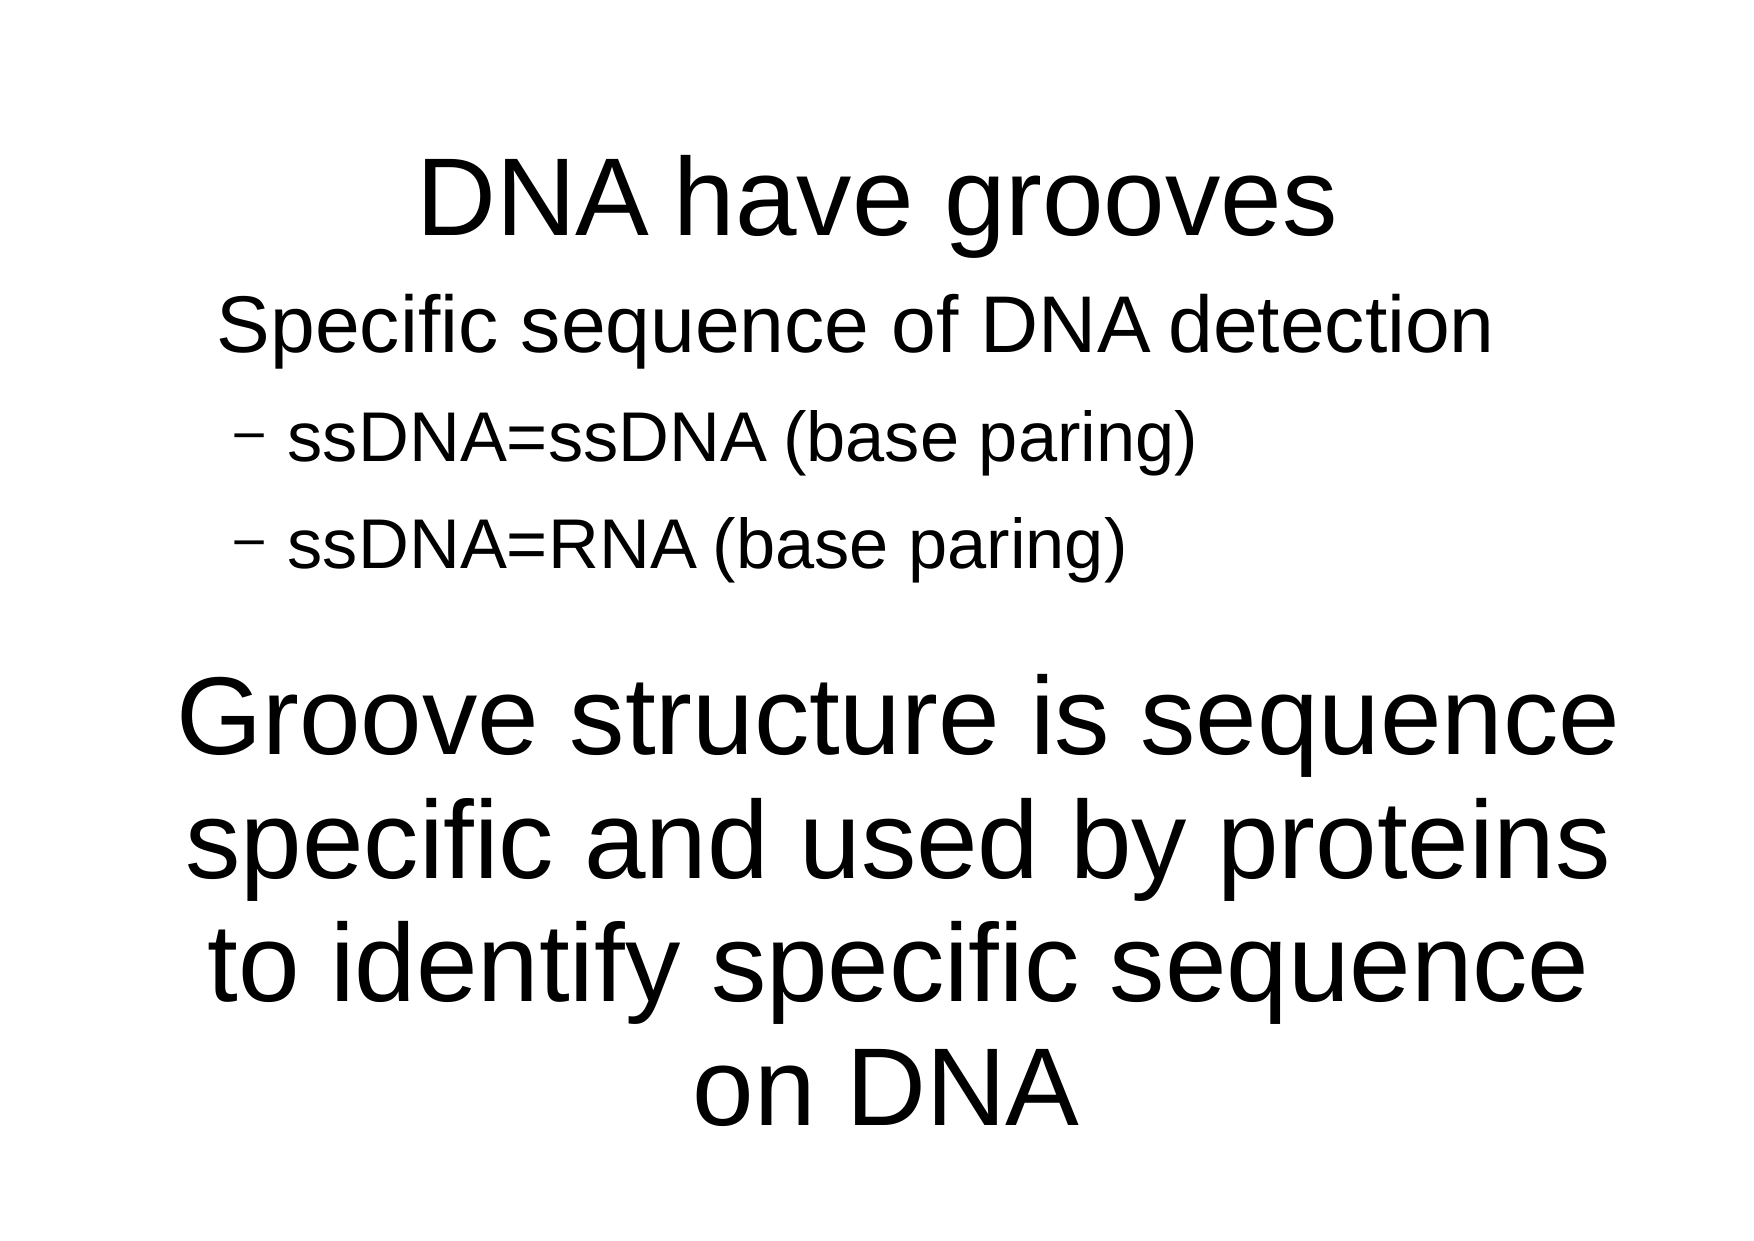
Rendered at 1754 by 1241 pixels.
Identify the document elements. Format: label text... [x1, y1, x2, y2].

list Specific sequence of DNA detection ssDNA=ssDNA (base paring) ssDNA=RNA (base paring) [146, 279, 1671, 623]
title DNA have grooves [140, 103, 1614, 291]
title Groove structure is sequence specific and used by proteins to identify specific sequence on DNA [162, 654, 1636, 1150]
